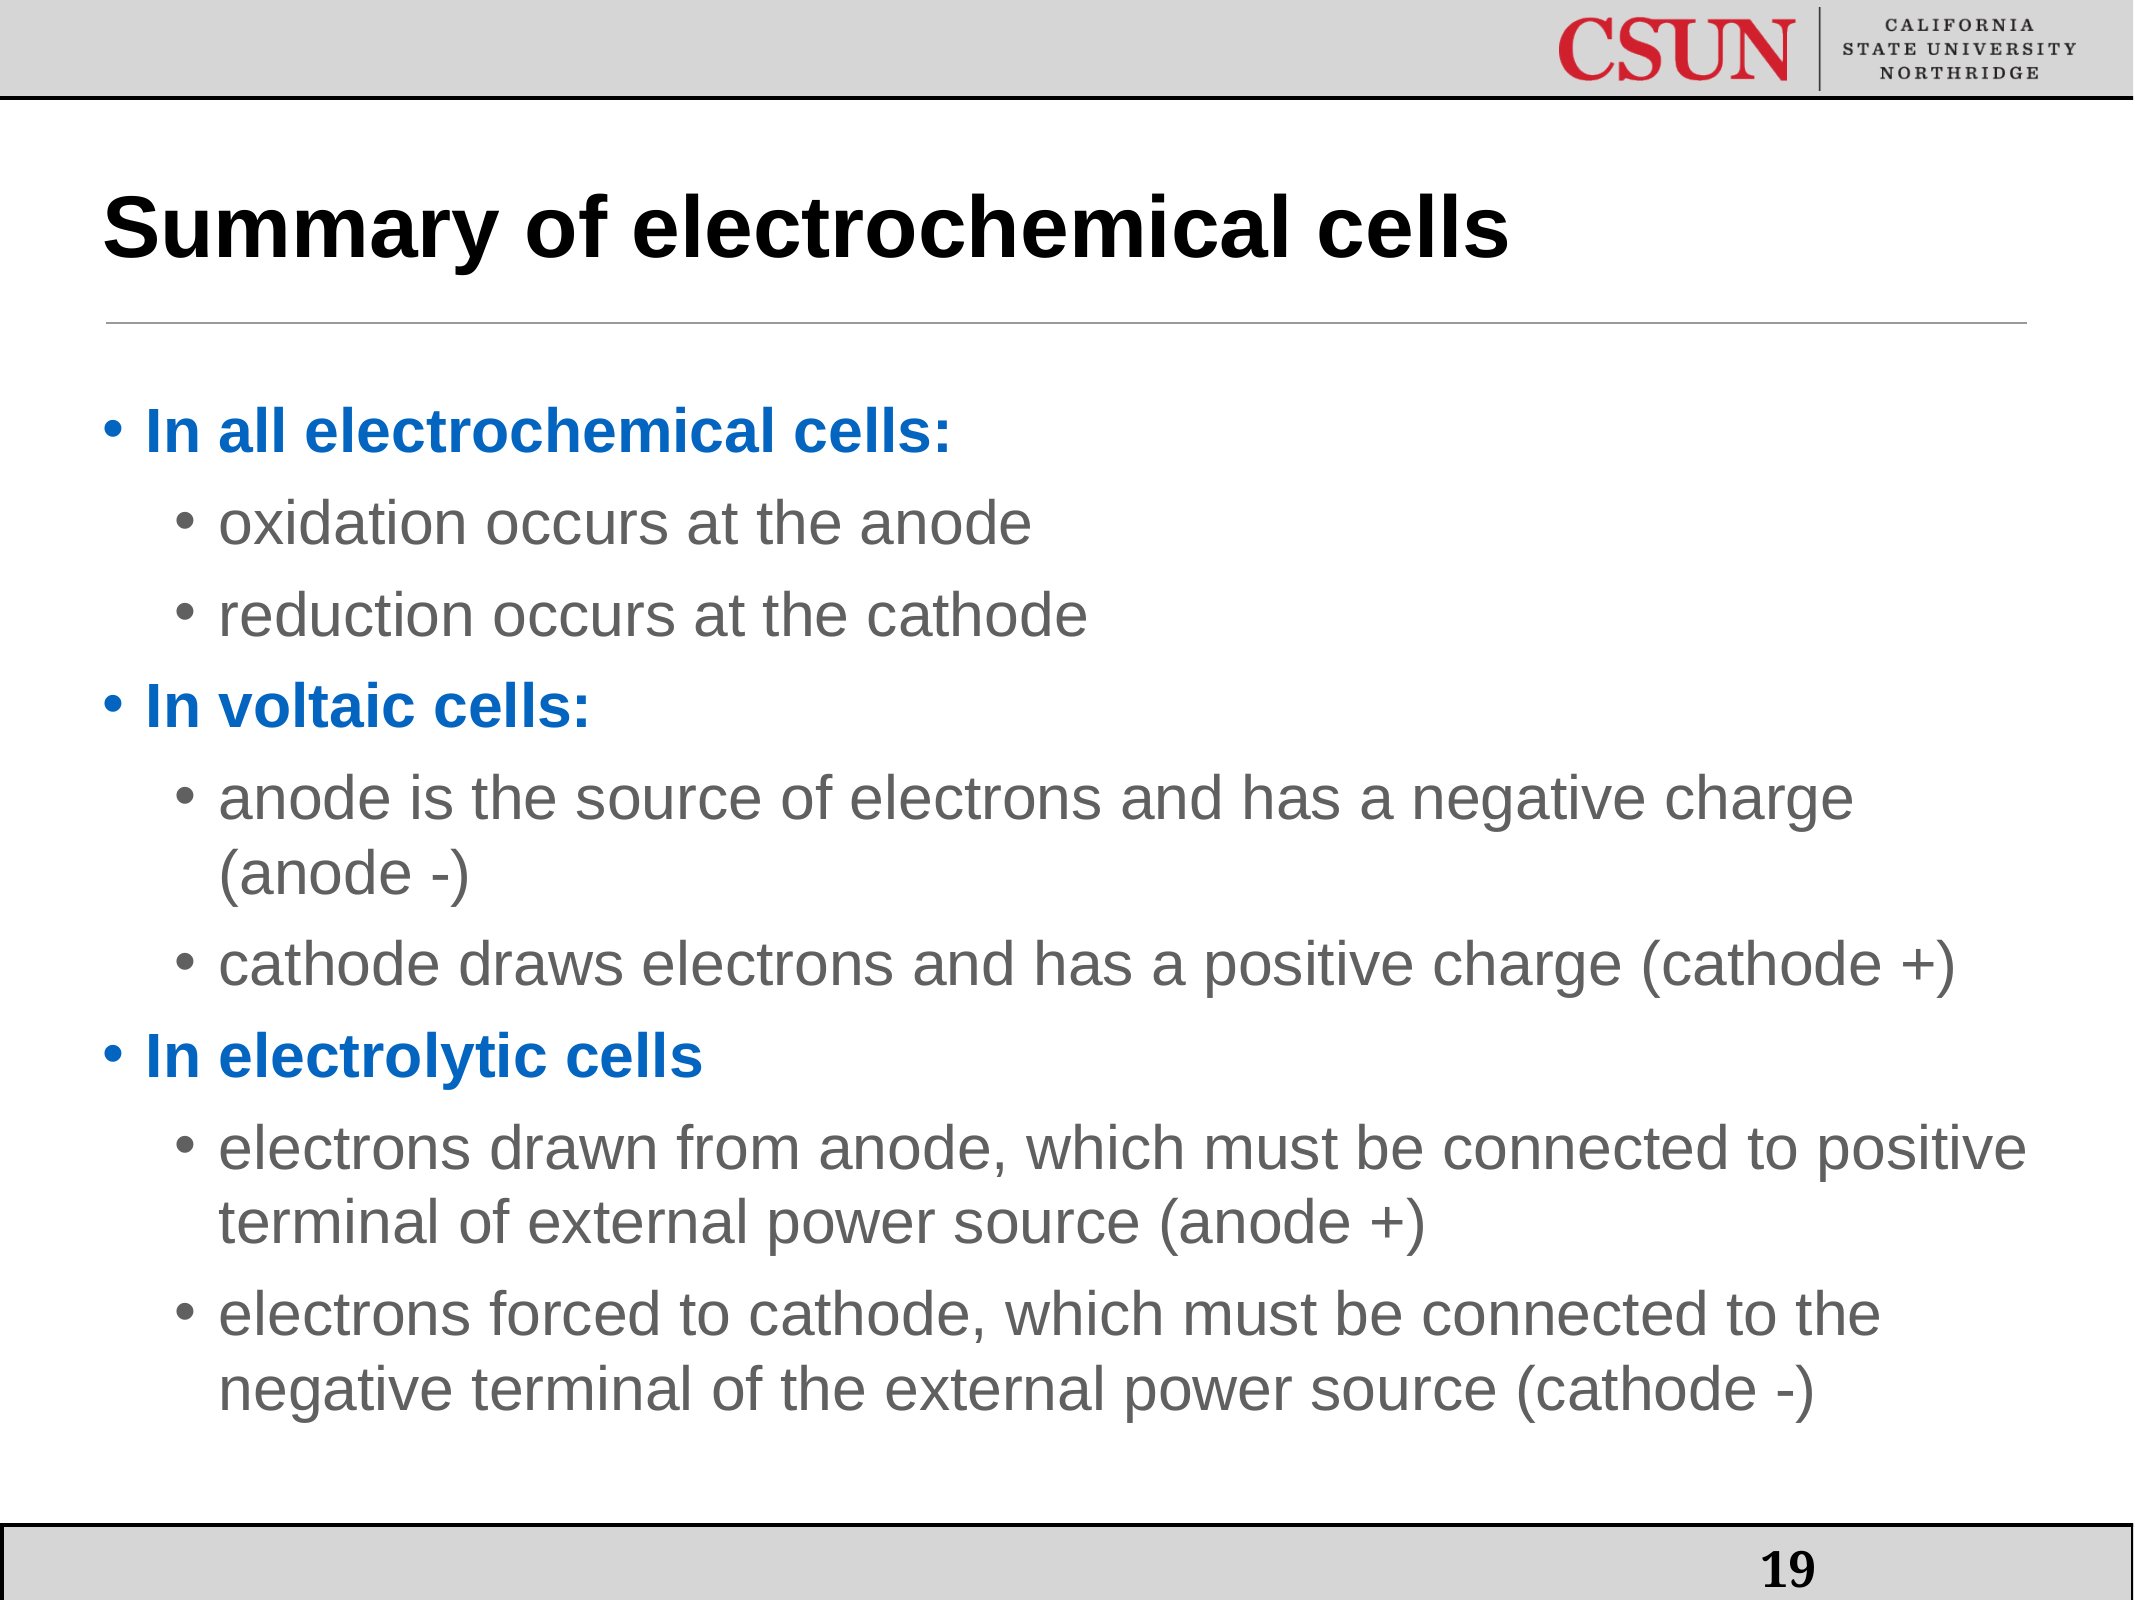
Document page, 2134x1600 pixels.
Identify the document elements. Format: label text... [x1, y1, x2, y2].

list In all electrochemical cells: oxidation occurs at the anode reduction occurs at the cathode In voltaic cells: anode is the source of electrons and has a negative charge (anode -) cathode draws electrons and has a positive charge (cathode +) In electrolytic cells electrons drawn from anode, which must be connected to positive terminal of external power source (anode +) electrons forced to cathode, which must be connected to the negative terminal of the external power source (cathode -) [93, 382, 2040, 1460]
title Summary of electrochemical cells [93, 104, 2040, 284]
picture [1559, 7, 2076, 91]
